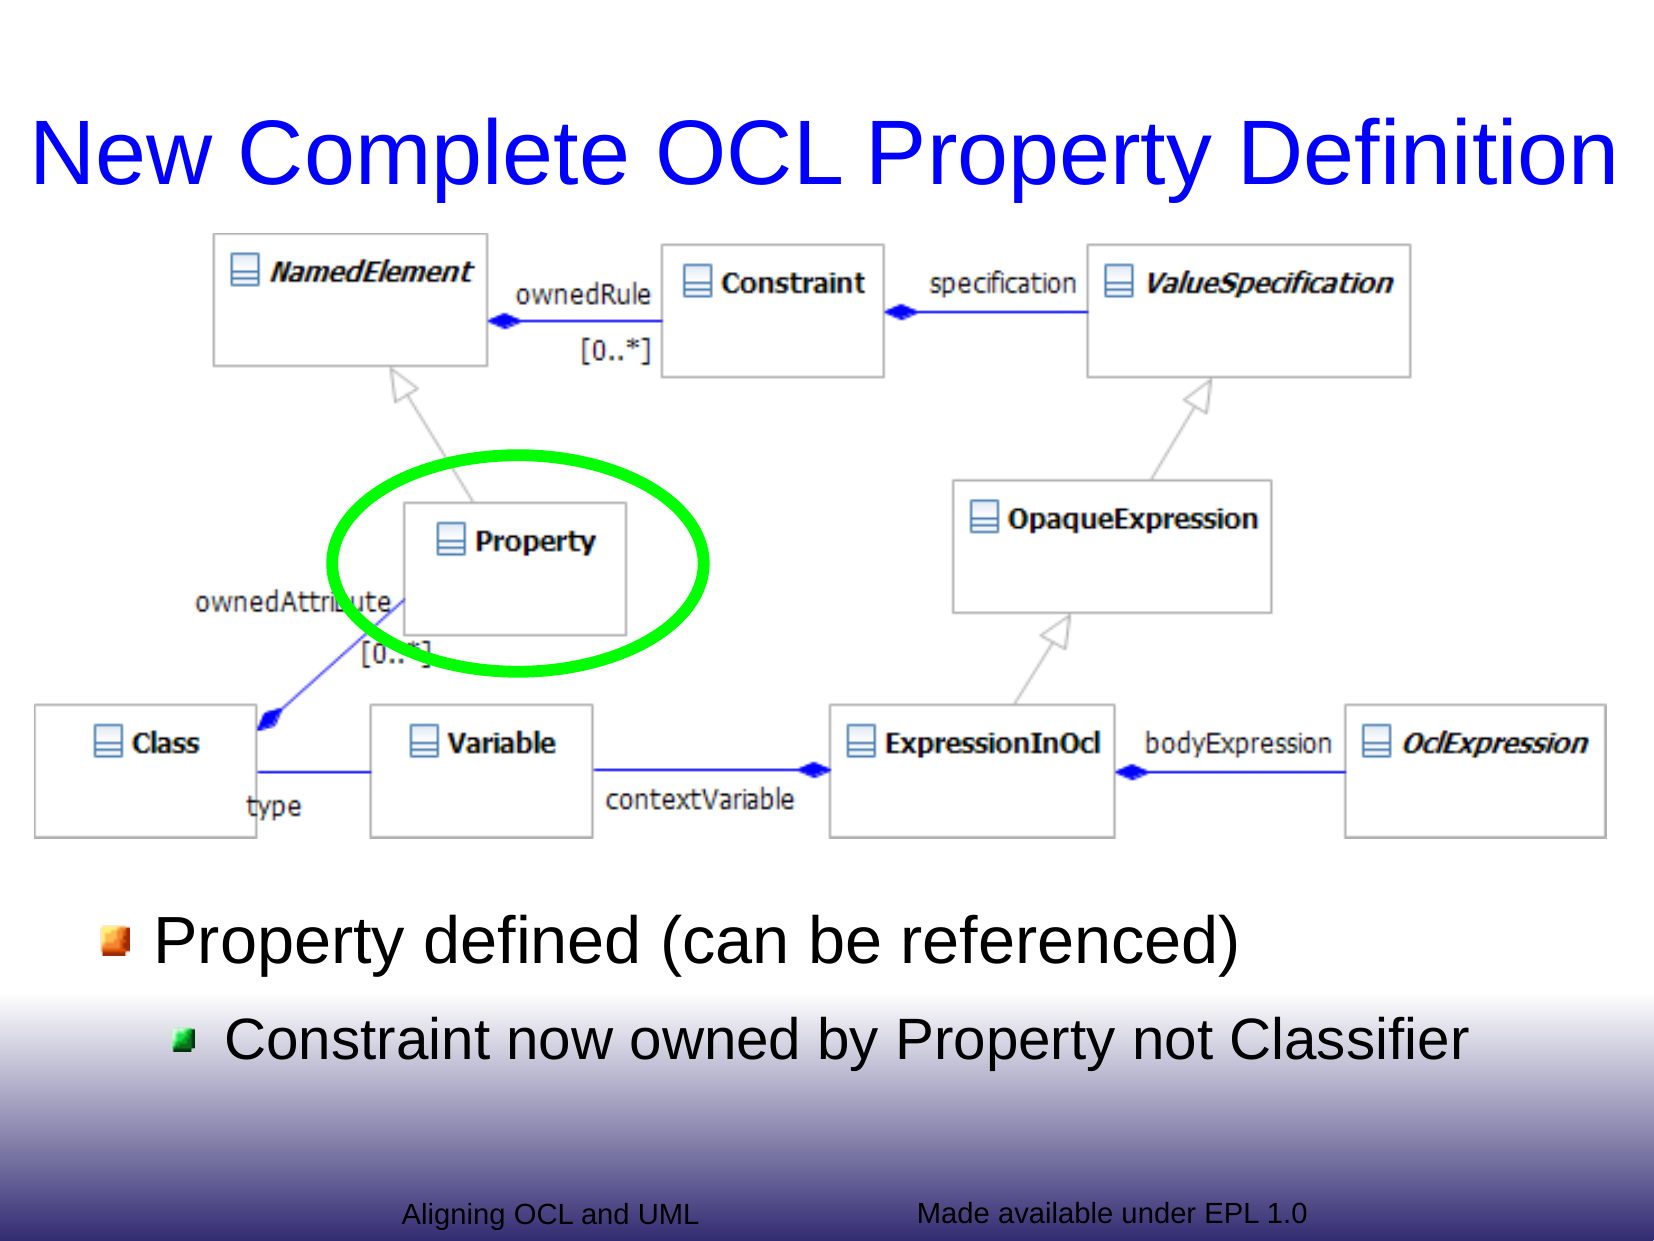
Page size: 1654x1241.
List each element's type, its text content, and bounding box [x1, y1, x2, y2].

picture [34, 233, 1607, 839]
list Property defined (can be referenced) Constraint now owned by Property not Classifier [82, 903, 1571, 1109]
title New Complete OCL Property Definition [24, 49, 1627, 257]
